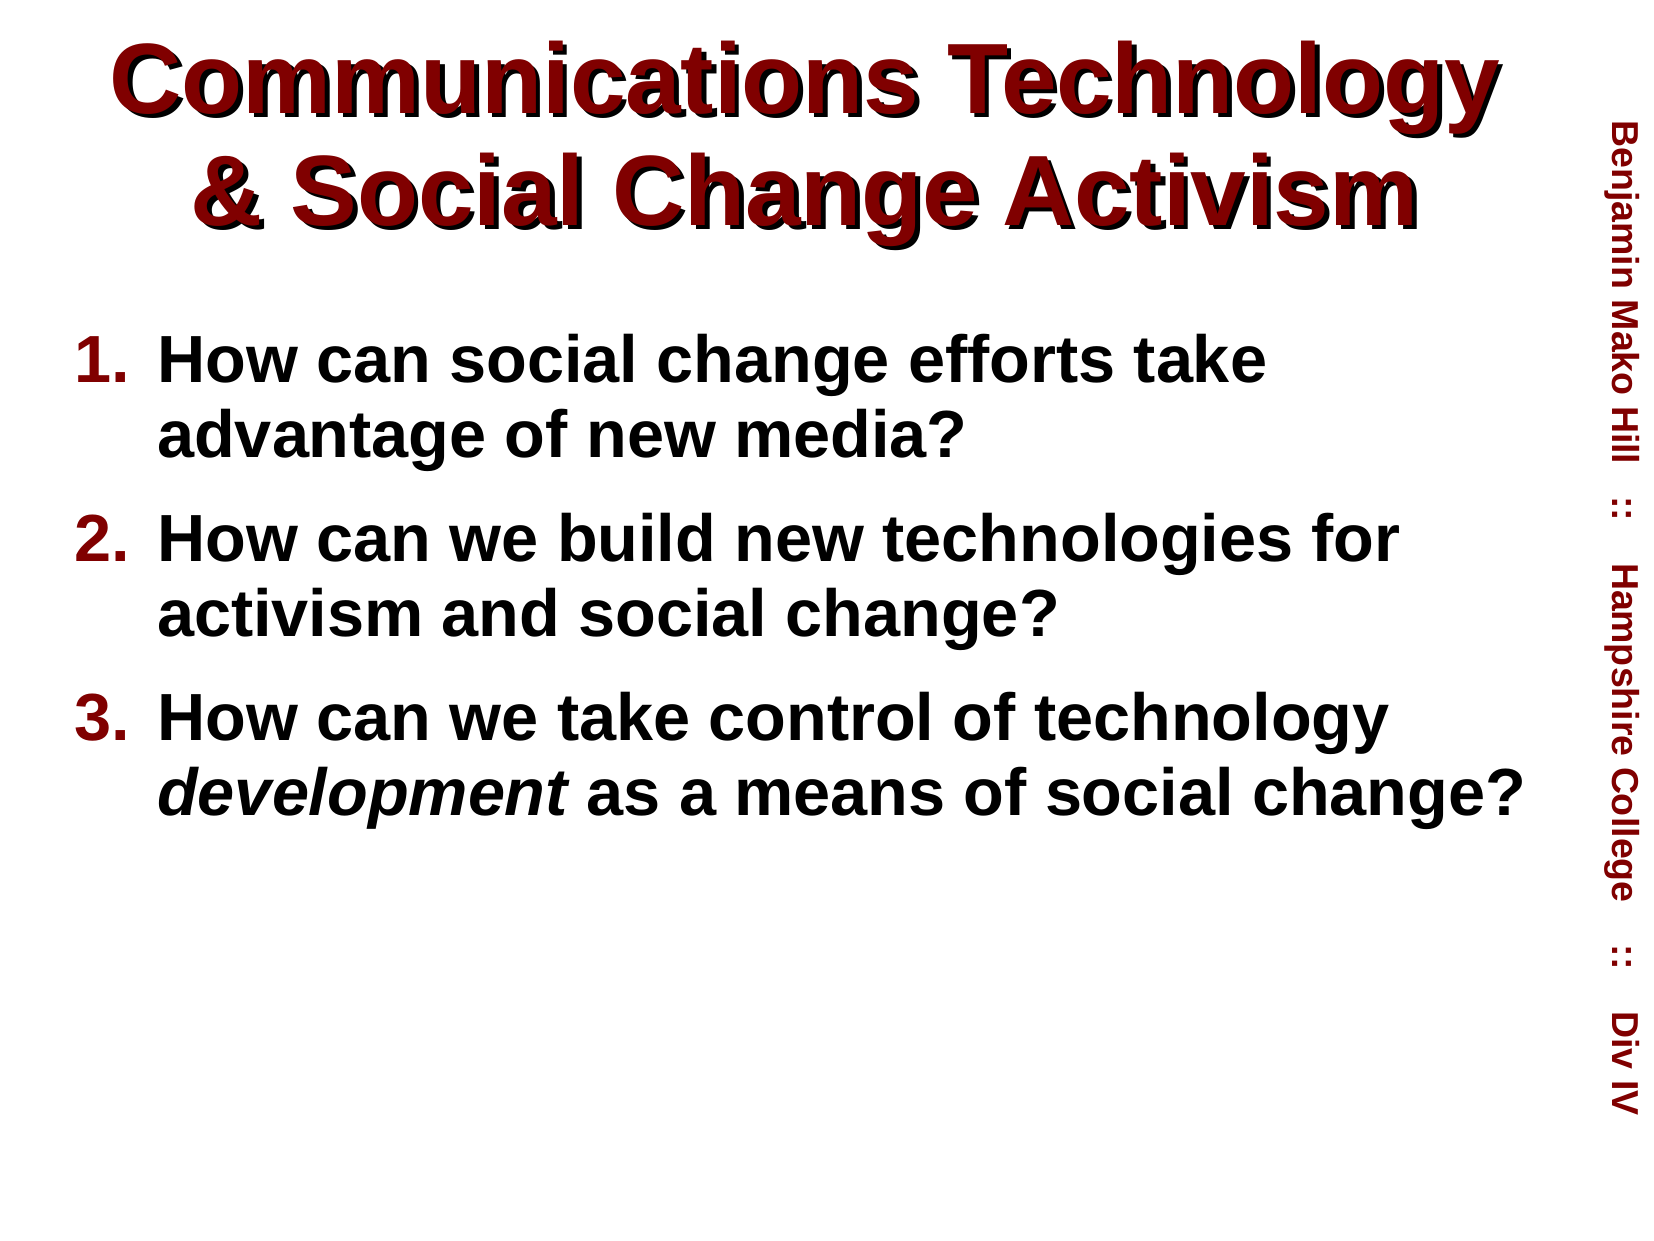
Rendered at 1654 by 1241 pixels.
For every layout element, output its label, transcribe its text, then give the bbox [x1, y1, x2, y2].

title Communications Technology & Social Change Activism [68, 22, 1542, 247]
list How can social change efforts take advantage of new media? How can we build new technologies for activism and social change? How can we take control of technology development as a means of social change? [74, 322, 1534, 1199]
